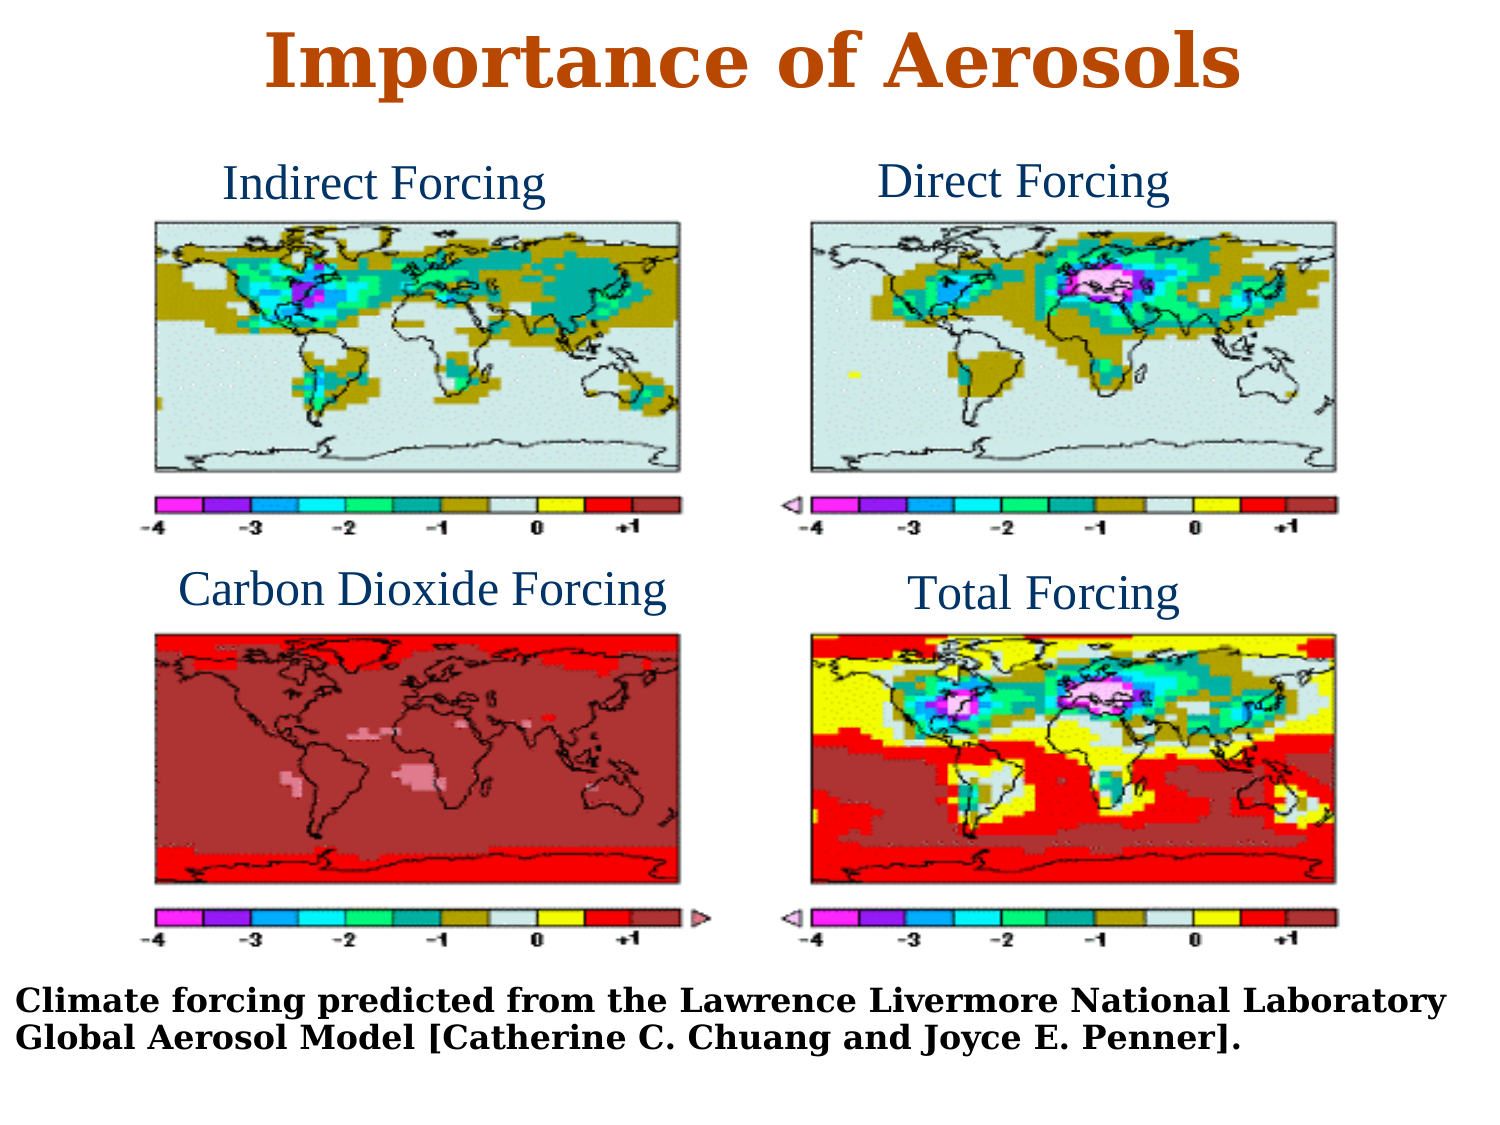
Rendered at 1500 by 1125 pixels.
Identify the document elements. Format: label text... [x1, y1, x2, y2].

text_box Indirect Forcing [161, 151, 609, 218]
picture [118, 119, 1367, 967]
text_box Carbon Dioxide Forcing [163, 557, 767, 624]
text_box Total Forcing [832, 560, 1257, 627]
text_box Direct Forcing [806, 148, 1242, 215]
text_box Importance of Aerosols [53, 11, 1454, 112]
text_box Climate forcing predicted from the Lawrence Livermore National Laboratory Global Aerosol Model [Catherine C. Chuang and Joyce E. Penner]. [0, 976, 1500, 1065]
